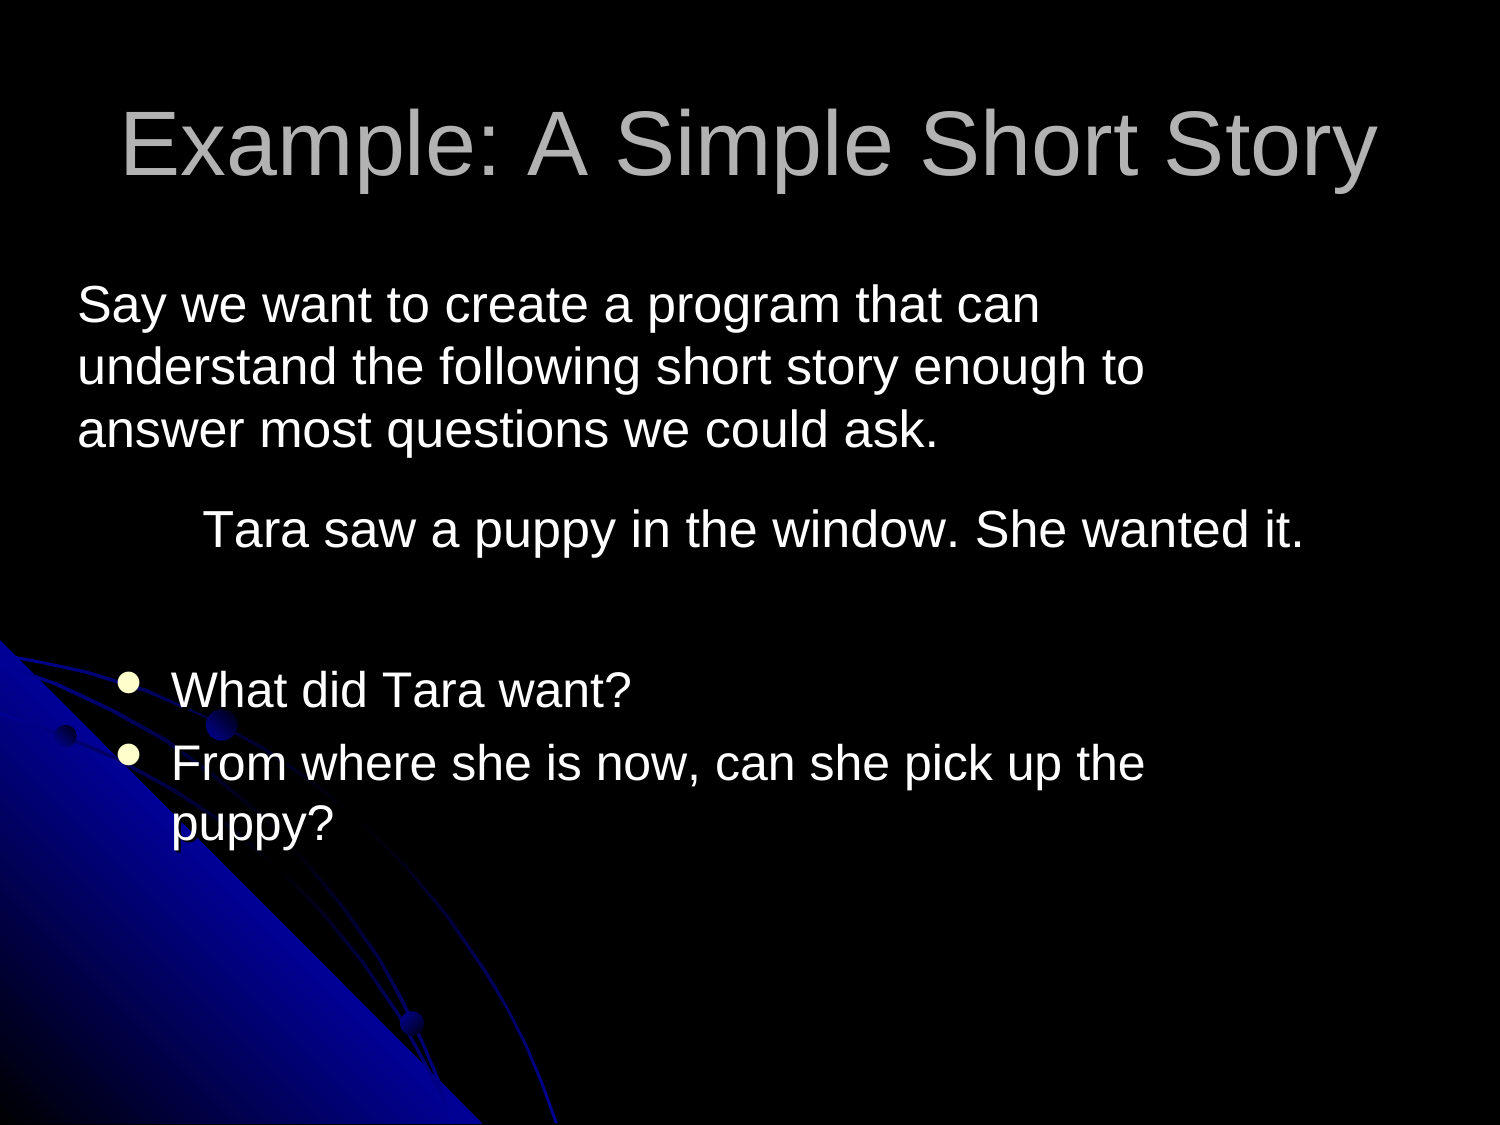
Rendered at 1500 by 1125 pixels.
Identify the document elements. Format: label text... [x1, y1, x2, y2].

list What did Tara want? From where she is now, can she pick up the puppy? [99, 650, 1200, 858]
text_box Say we want to create a program that can understand the following short story enough to answer most questions we could ask. [62, 262, 1251, 466]
title Example: A Simple Short Story [75, 45, 1426, 233]
text_box Tara saw a puppy in the window. She wanted it. [112, 487, 1351, 661]
